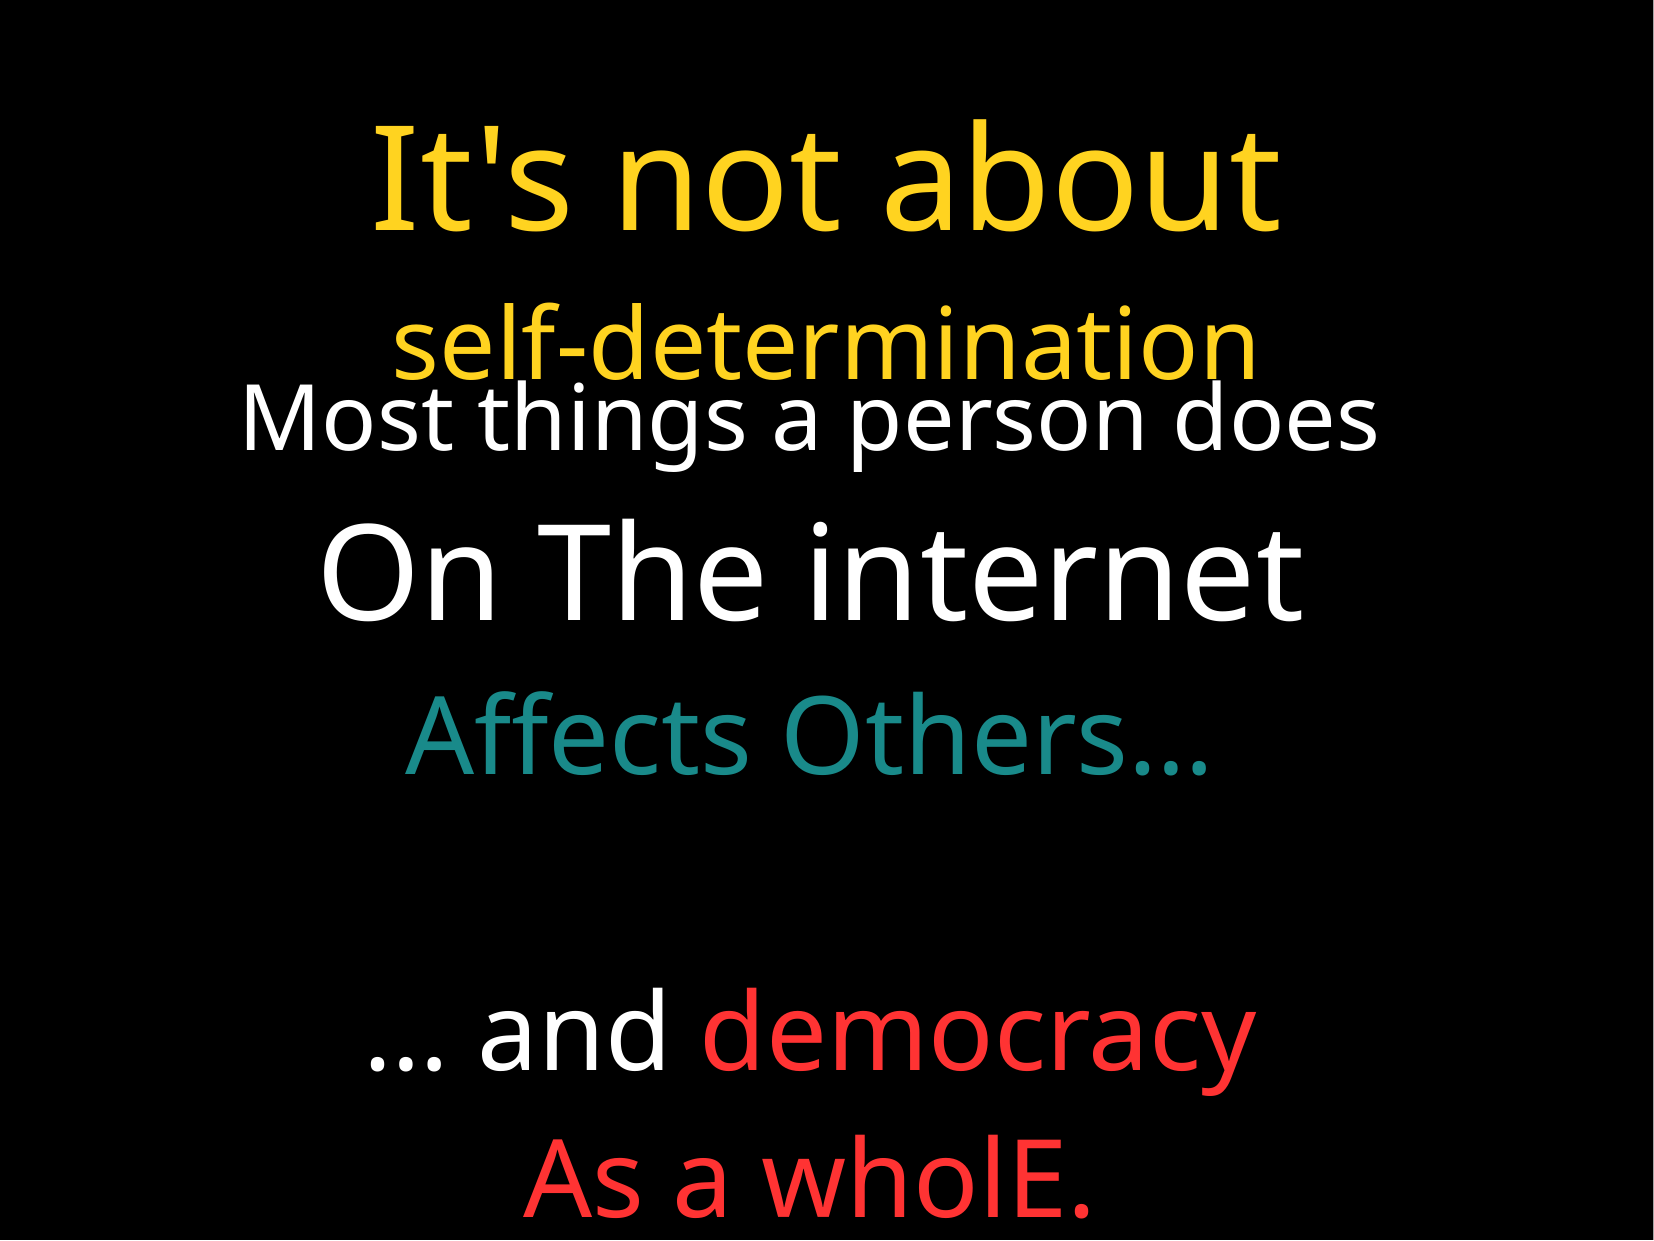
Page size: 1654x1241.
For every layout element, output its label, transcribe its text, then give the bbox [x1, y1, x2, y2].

subtitle Most things a person does On The internet Affects Others… … and democracy As a wholE. [82, 378, 1538, 1099]
title It's not about self-determination [82, 118, 1571, 365]
